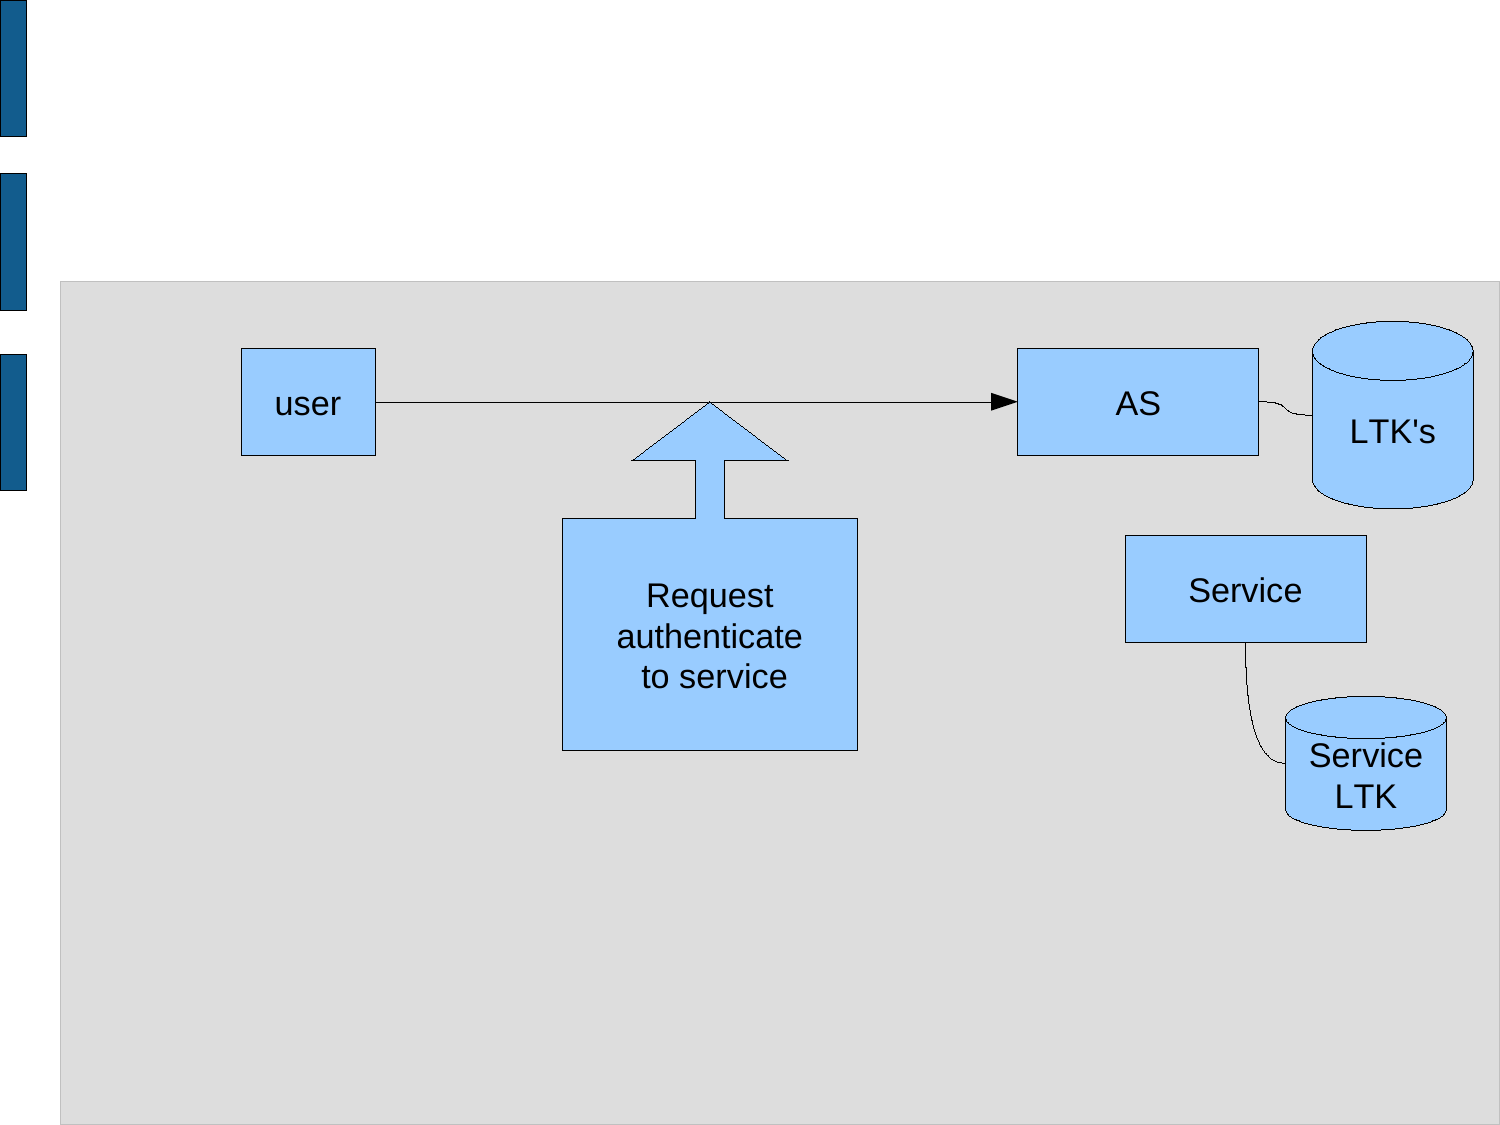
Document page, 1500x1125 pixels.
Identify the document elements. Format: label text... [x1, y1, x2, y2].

text_box AS [1017, 348, 1259, 456]
text_box Request authenticate to service [562, 401, 858, 751]
text_box Service LTK [1285, 696, 1447, 831]
text_box Service [1125, 535, 1367, 643]
text_box user [241, 348, 376, 456]
text_box LTK's [1312, 321, 1474, 509]
